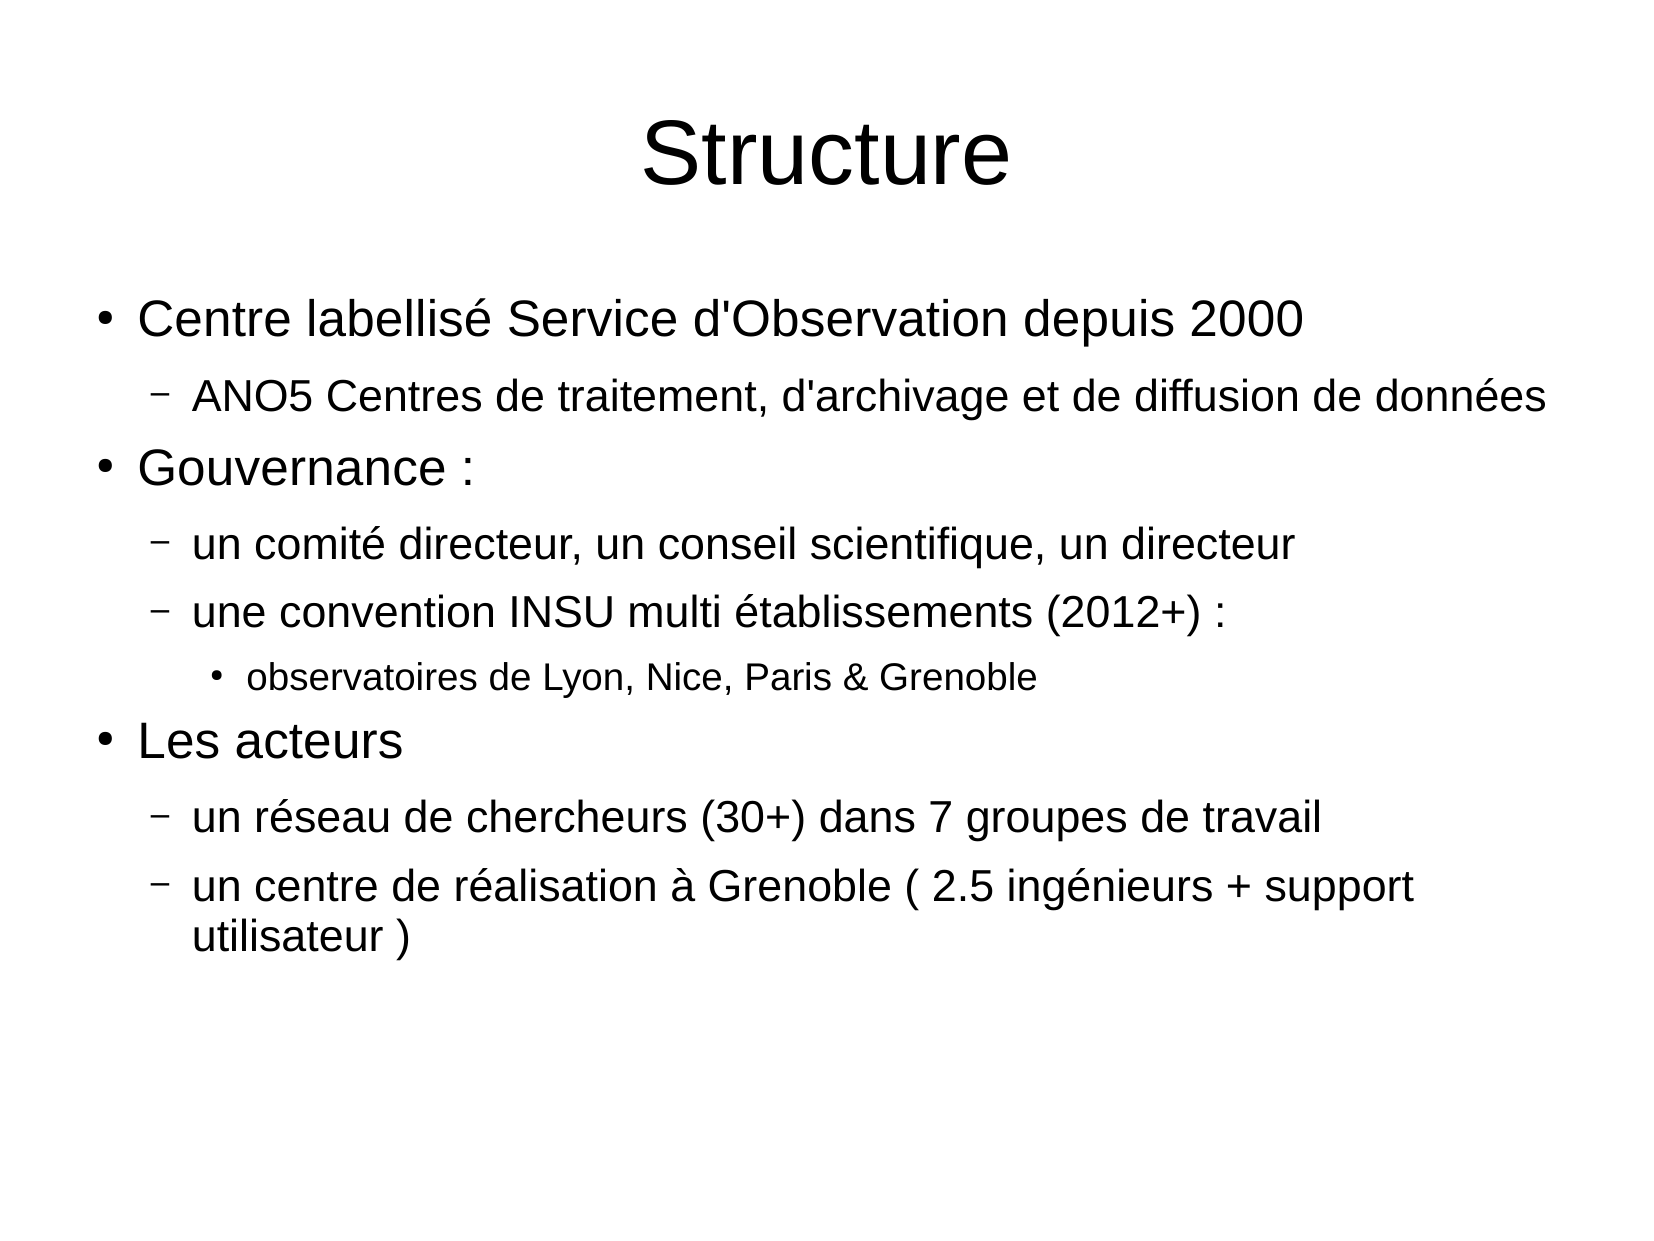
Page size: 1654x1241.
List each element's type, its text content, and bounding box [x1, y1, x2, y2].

title Structure [82, 49, 1571, 257]
list Centre labellisé Service d'Observation depuis 2000 ANO5 Centres de traitement, d'archivage et de diffusion de données Gouvernance : un comité directeur, un conseil scientifique, un directeur une convention INSU multi établissements (2012+) : observatoires de Lyon, Nice, Paris & Grenoble Les acteurs un réseau de chercheurs (30+) dans 7 groupes de travail un centre de réalisation à Grenoble ( 2.5 ingénieurs + support utilisateur ) [82, 290, 1571, 1010]
